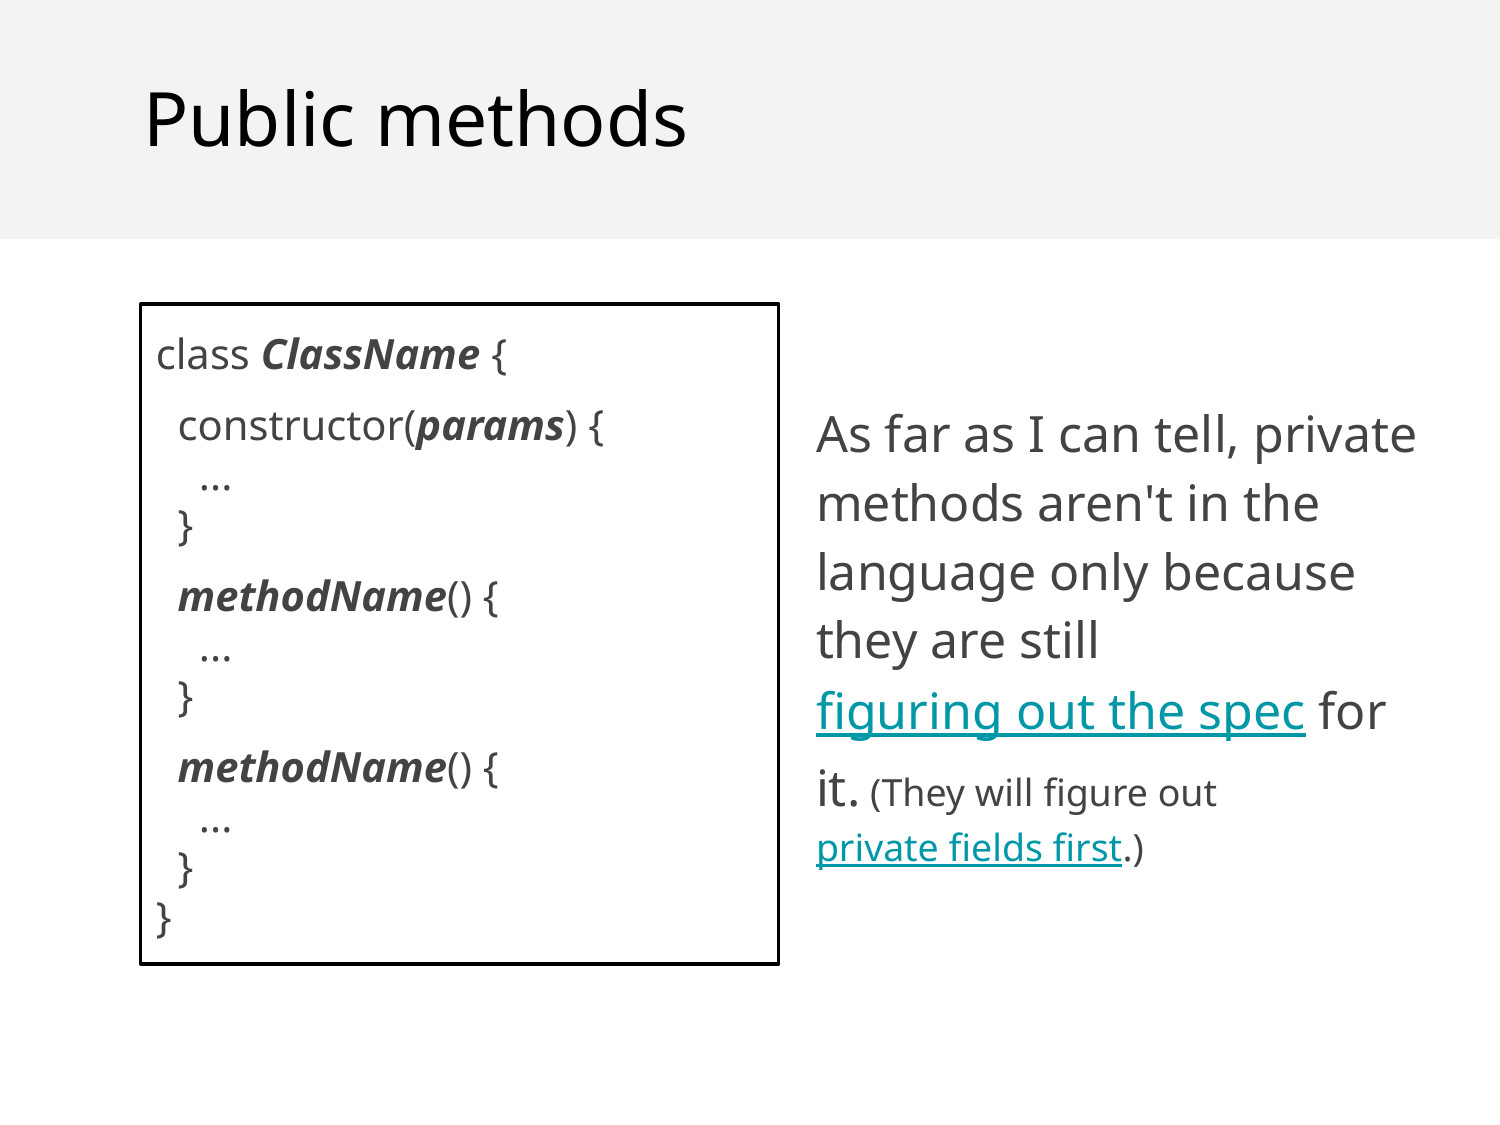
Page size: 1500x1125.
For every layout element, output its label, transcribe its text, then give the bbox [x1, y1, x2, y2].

text_box class ClassName { constructor(params) { ... } methodName() { ... } methodName() { ... } } [140, 303, 779, 965]
title Public methods [128, 56, 1372, 183]
list As far as I can tell, private methods aren't in the language only because they are still figuring out the spec for it. (They will figure out private fields first.) [801, 304, 1459, 965]
